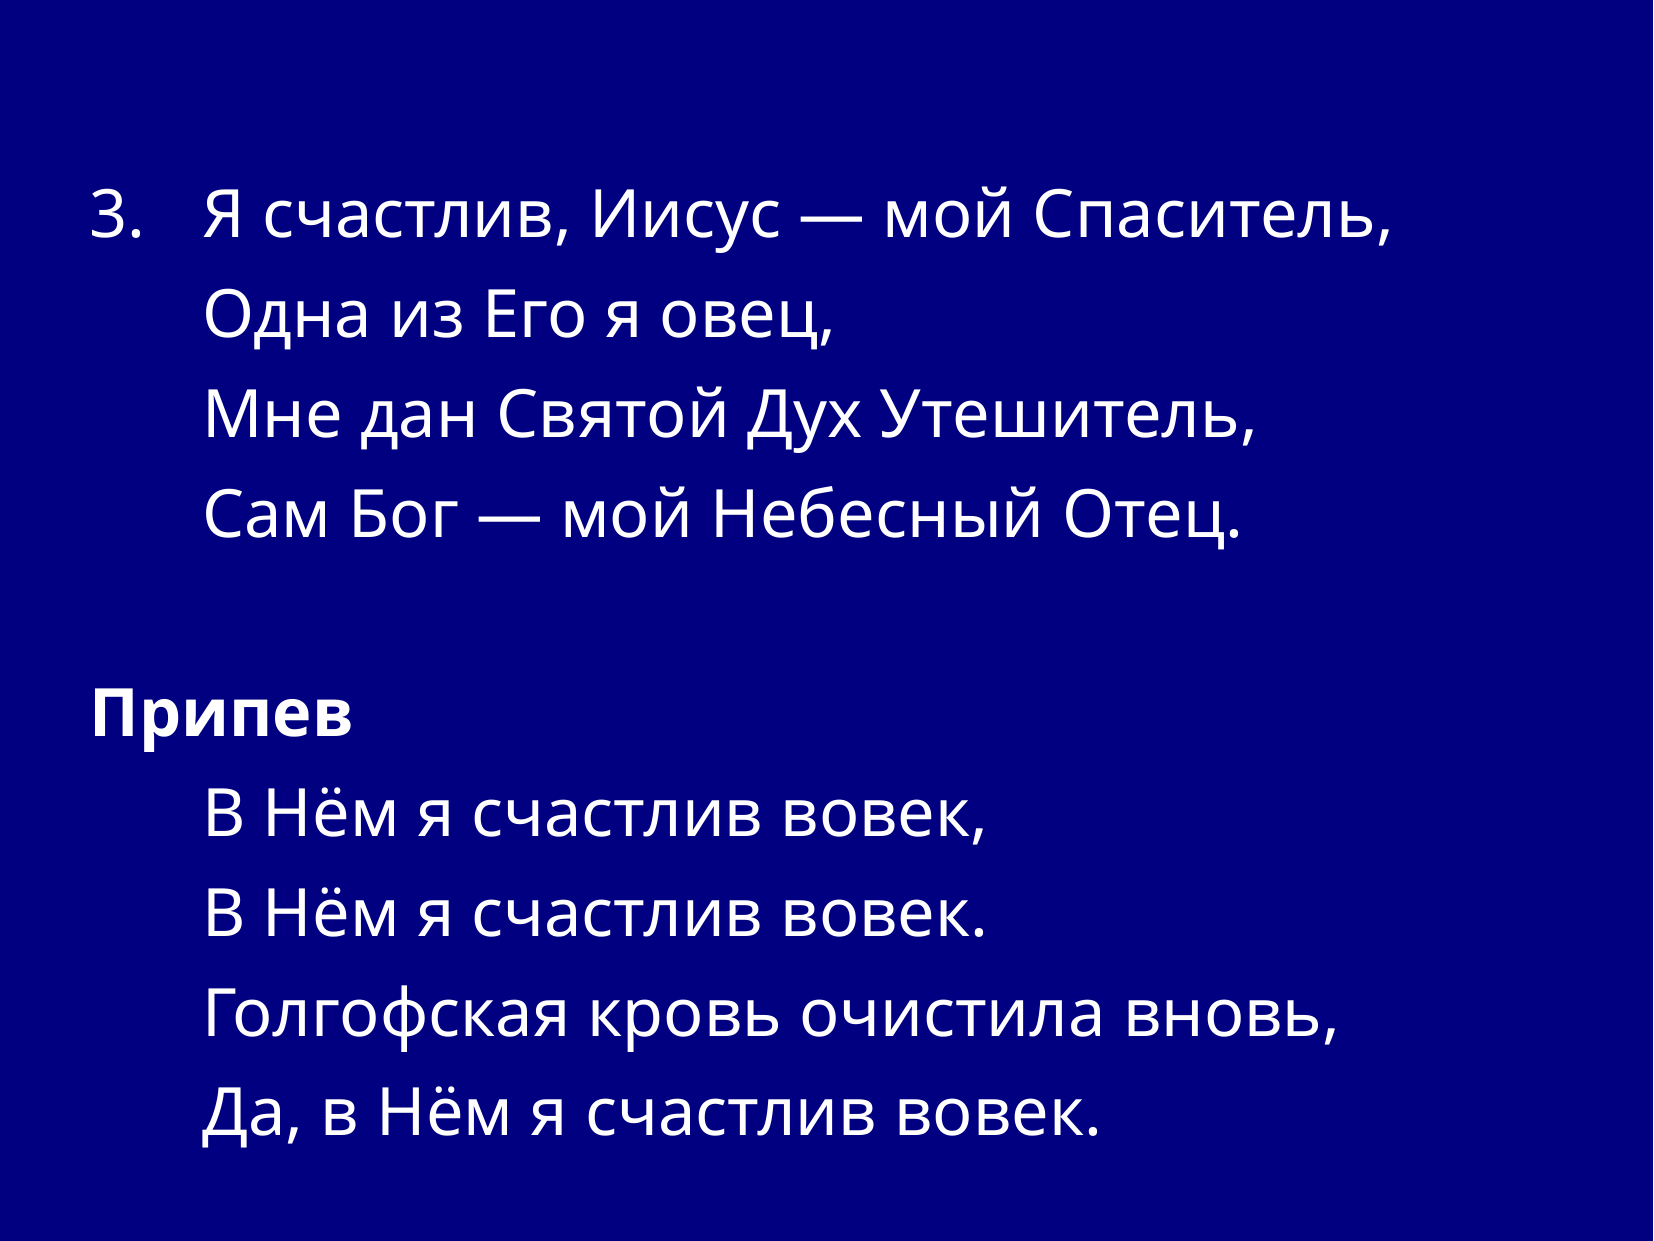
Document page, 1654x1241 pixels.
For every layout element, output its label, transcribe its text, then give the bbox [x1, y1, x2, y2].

text_box 3. Я счастлив, Иисус — мой Спаситель, Одна из Его я овец, Мне дан Святой Дух Утешитель, Сам Бог — мой Небесный Отец. Припев В Нём я счастлив вовек, В Нём я счастлив вовек. Голгофская кровь очистила вновь, Да, в Нём я счастлив вовек. [75, 150, 1576, 1163]
